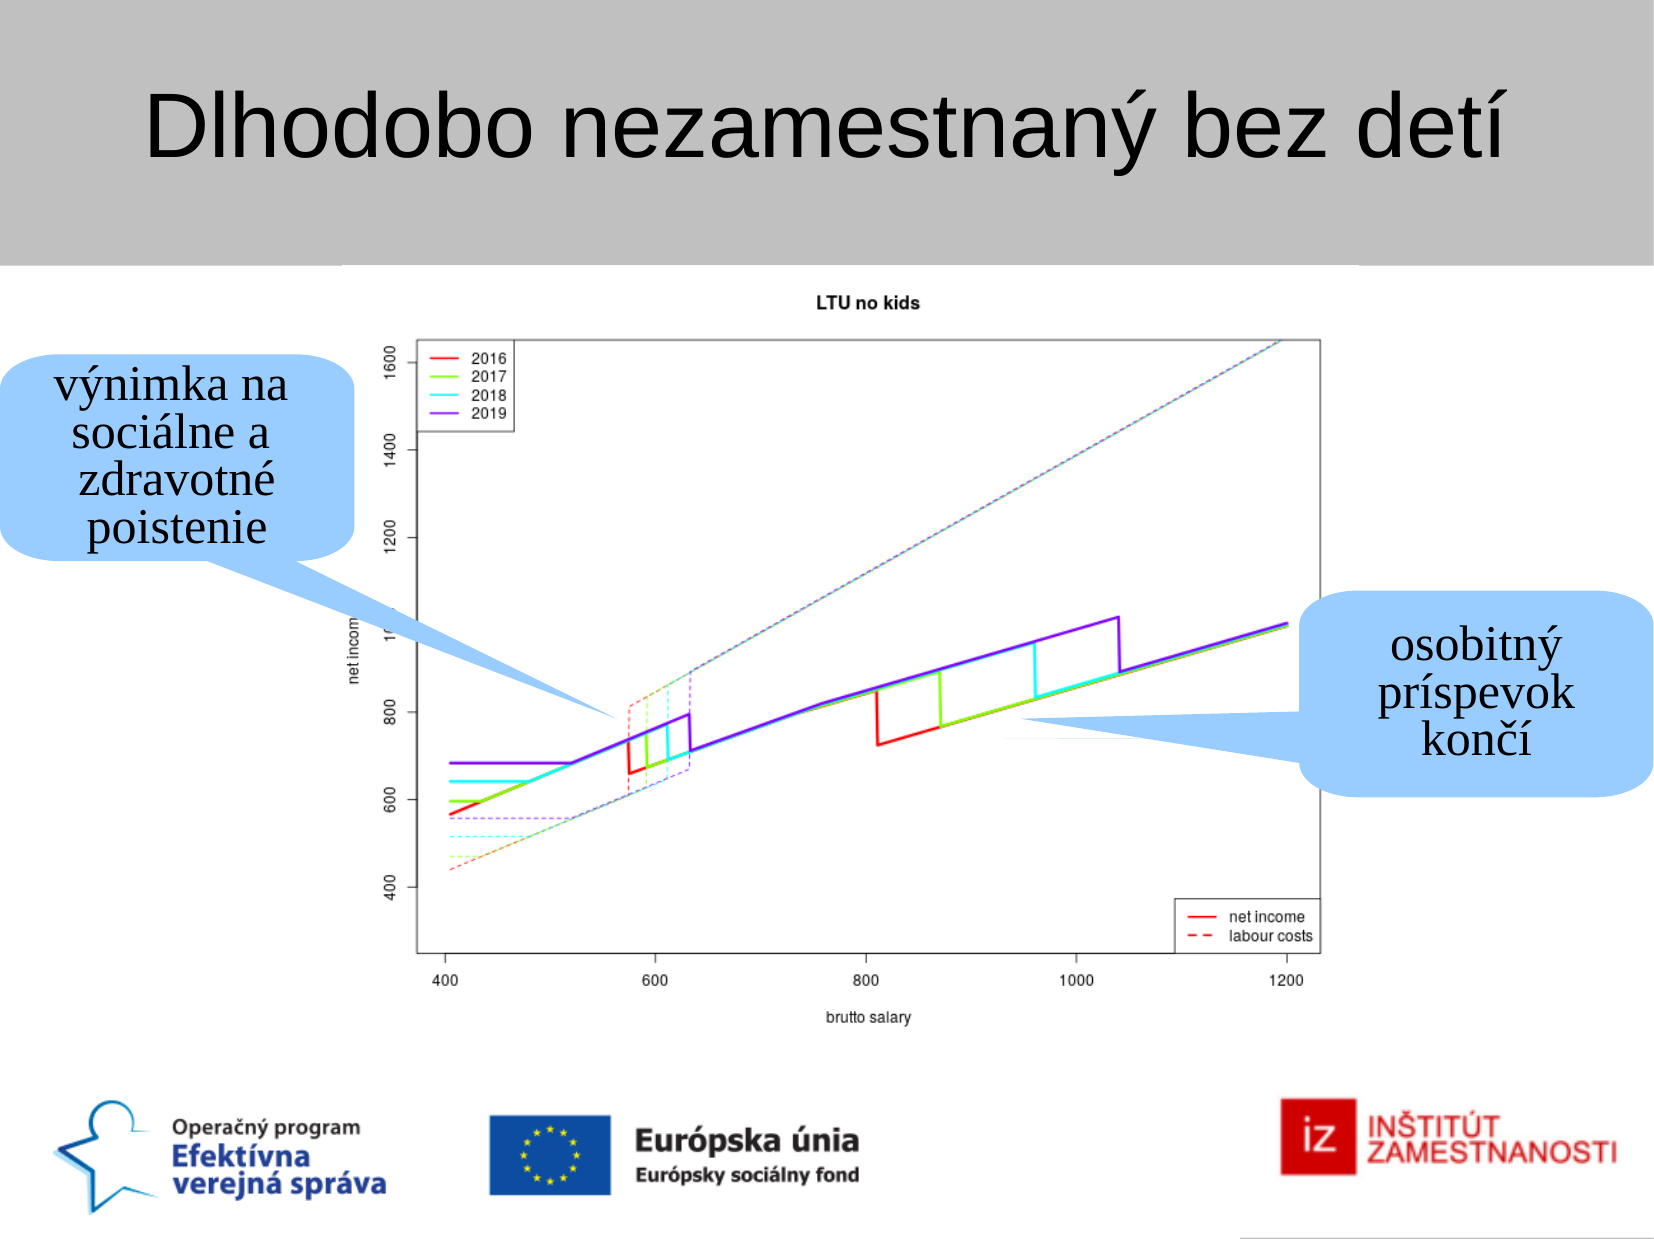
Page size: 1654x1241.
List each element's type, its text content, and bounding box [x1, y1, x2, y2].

picture [29, 1062, 886, 1241]
title Dlhodobo nezamestnaný bez detí [88, 29, 1565, 237]
text_box osobitný príspevok končí [1020, 590, 1654, 798]
text_box výnimka na sociálne a zdravotné poistenie [0, 354, 617, 719]
picture [342, 265, 1654, 1241]
